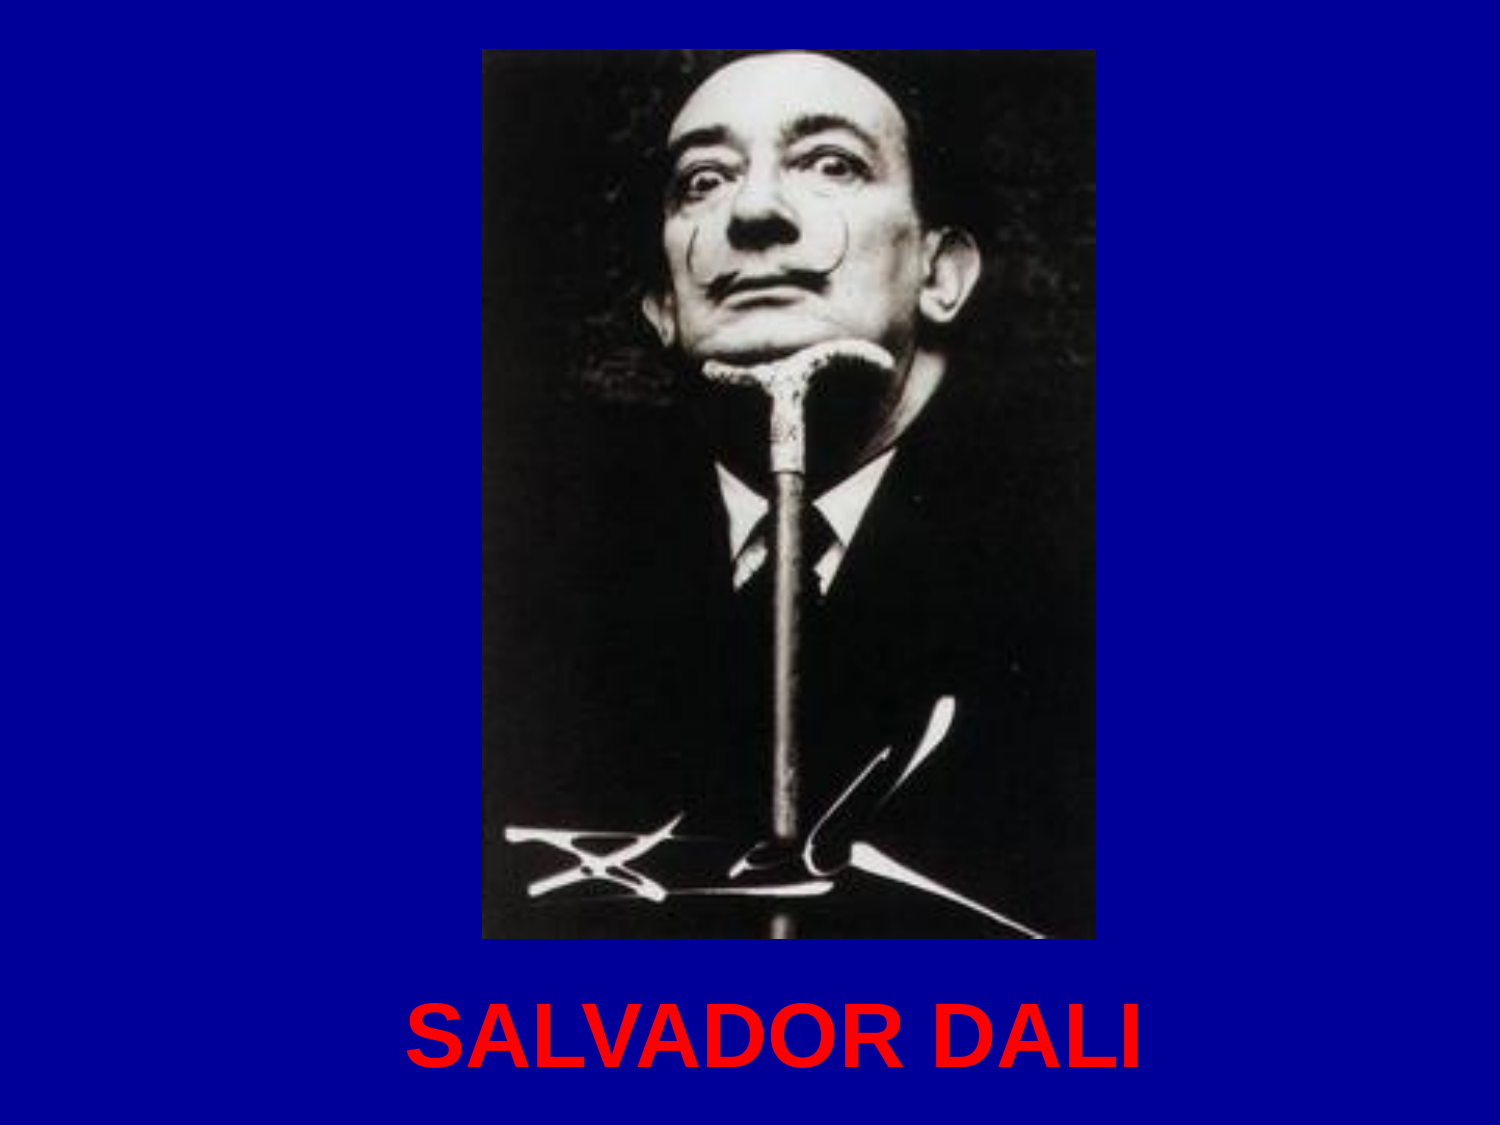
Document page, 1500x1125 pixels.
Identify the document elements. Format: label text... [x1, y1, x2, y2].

picture [482, 49, 1096, 940]
title SALVADOR DALI [137, 937, 1413, 1125]
